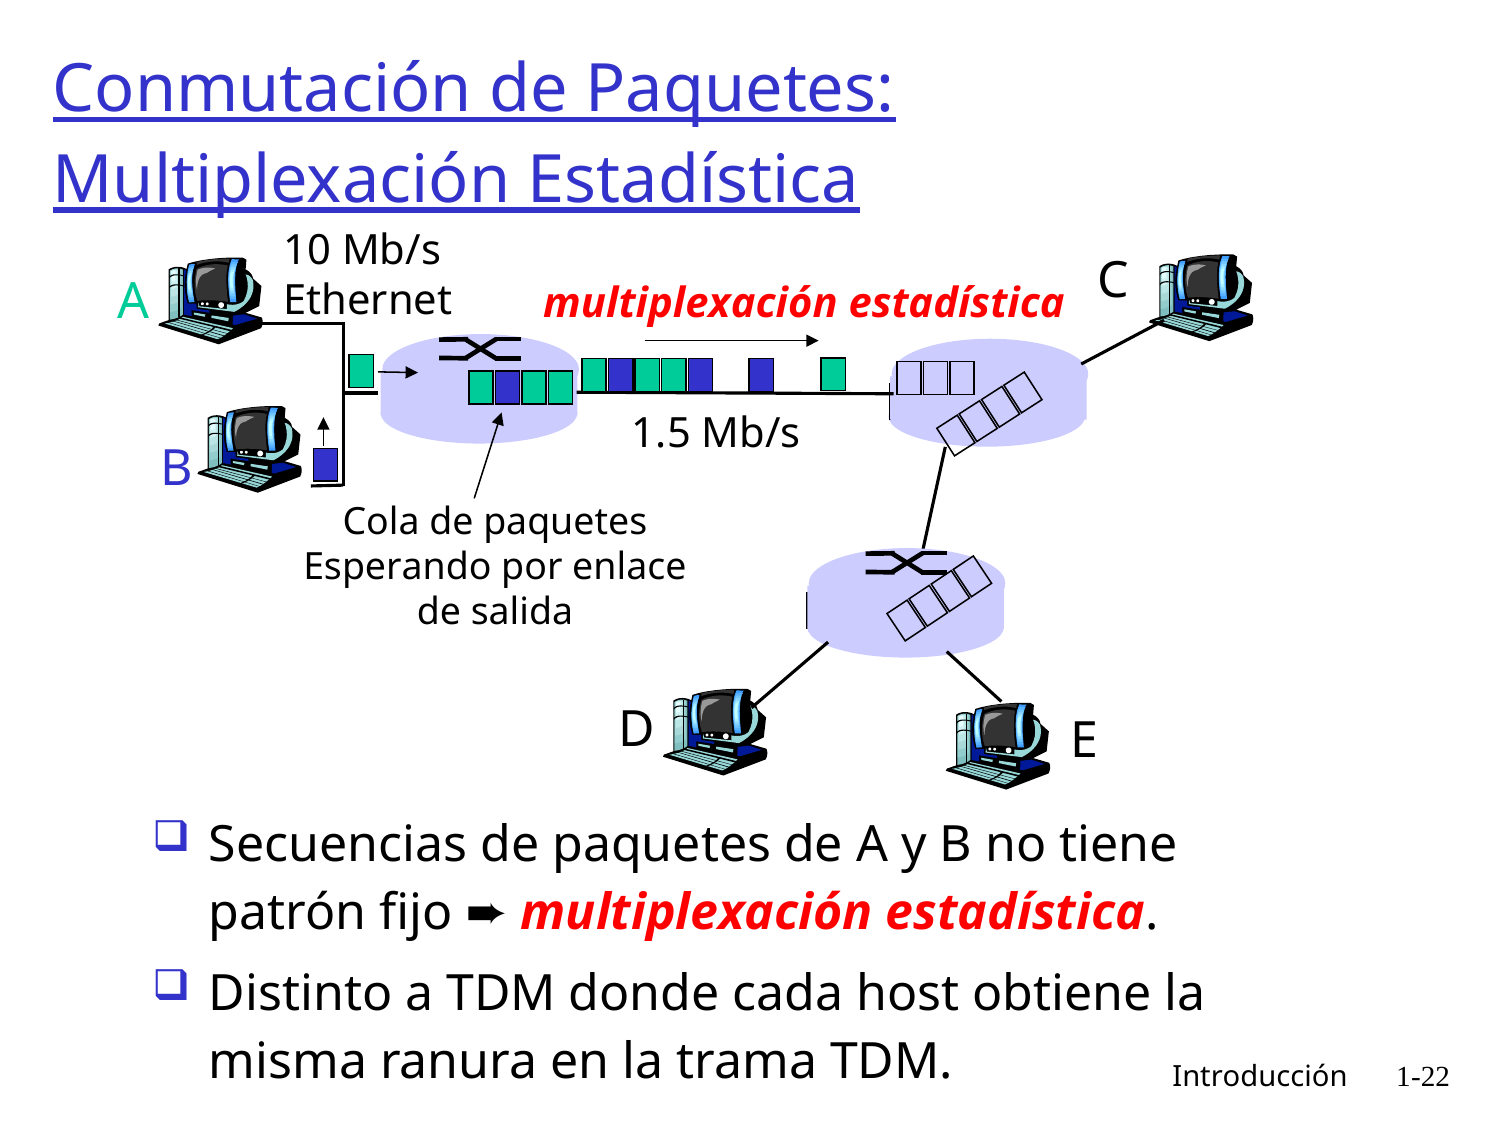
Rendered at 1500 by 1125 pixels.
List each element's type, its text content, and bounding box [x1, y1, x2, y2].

text_box [961, 403, 995, 439]
text_box [608, 358, 633, 392]
text_box [984, 388, 1018, 425]
text_box E [1055, 699, 1114, 776]
list Secuencias de paquetes de A y B no tiene patrón fijo  multiplexación estadística. Distinto a TDM donde cada host obtiene la misma ranura en la trama TDM. [137, 799, 1363, 1061]
picture [197, 405, 304, 493]
picture [1148, 253, 1255, 342]
text_box D [603, 688, 670, 765]
text_box multiplexación estadística [528, 268, 1081, 334]
text_box [380, 337, 579, 444]
text_box B [145, 427, 208, 504]
text_box [688, 358, 713, 392]
picture [158, 256, 265, 345]
text_box Cola de paquetes Esperando por enlace de salida [288, 489, 702, 640]
text_box 1-<number> [1362, 1050, 1466, 1125]
text_box 1.5 Mb/s [617, 398, 816, 464]
text_box [1006, 374, 1040, 410]
text_box [749, 358, 774, 392]
text_box [939, 417, 973, 446]
text_box [441, 334, 520, 345]
text_box [868, 548, 970, 571]
text_box [933, 573, 967, 609]
text_box Introducción [887, 1061, 1362, 1125]
text_box [956, 558, 989, 594]
text_box A [102, 260, 165, 337]
text_box [898, 362, 920, 394]
text_box [889, 338, 1089, 447]
text_box C [1082, 240, 1145, 316]
text_box [911, 588, 945, 624]
picture [663, 687, 769, 776]
title Conmutación de Paquetes: Multiplexación Estadística [37, 37, 1276, 225]
picture [945, 702, 1052, 790]
text_box [807, 551, 1006, 658]
text_box 10 Mb/s Ethernet [268, 215, 468, 331]
text_box [889, 602, 923, 639]
text_box [313, 448, 338, 482]
